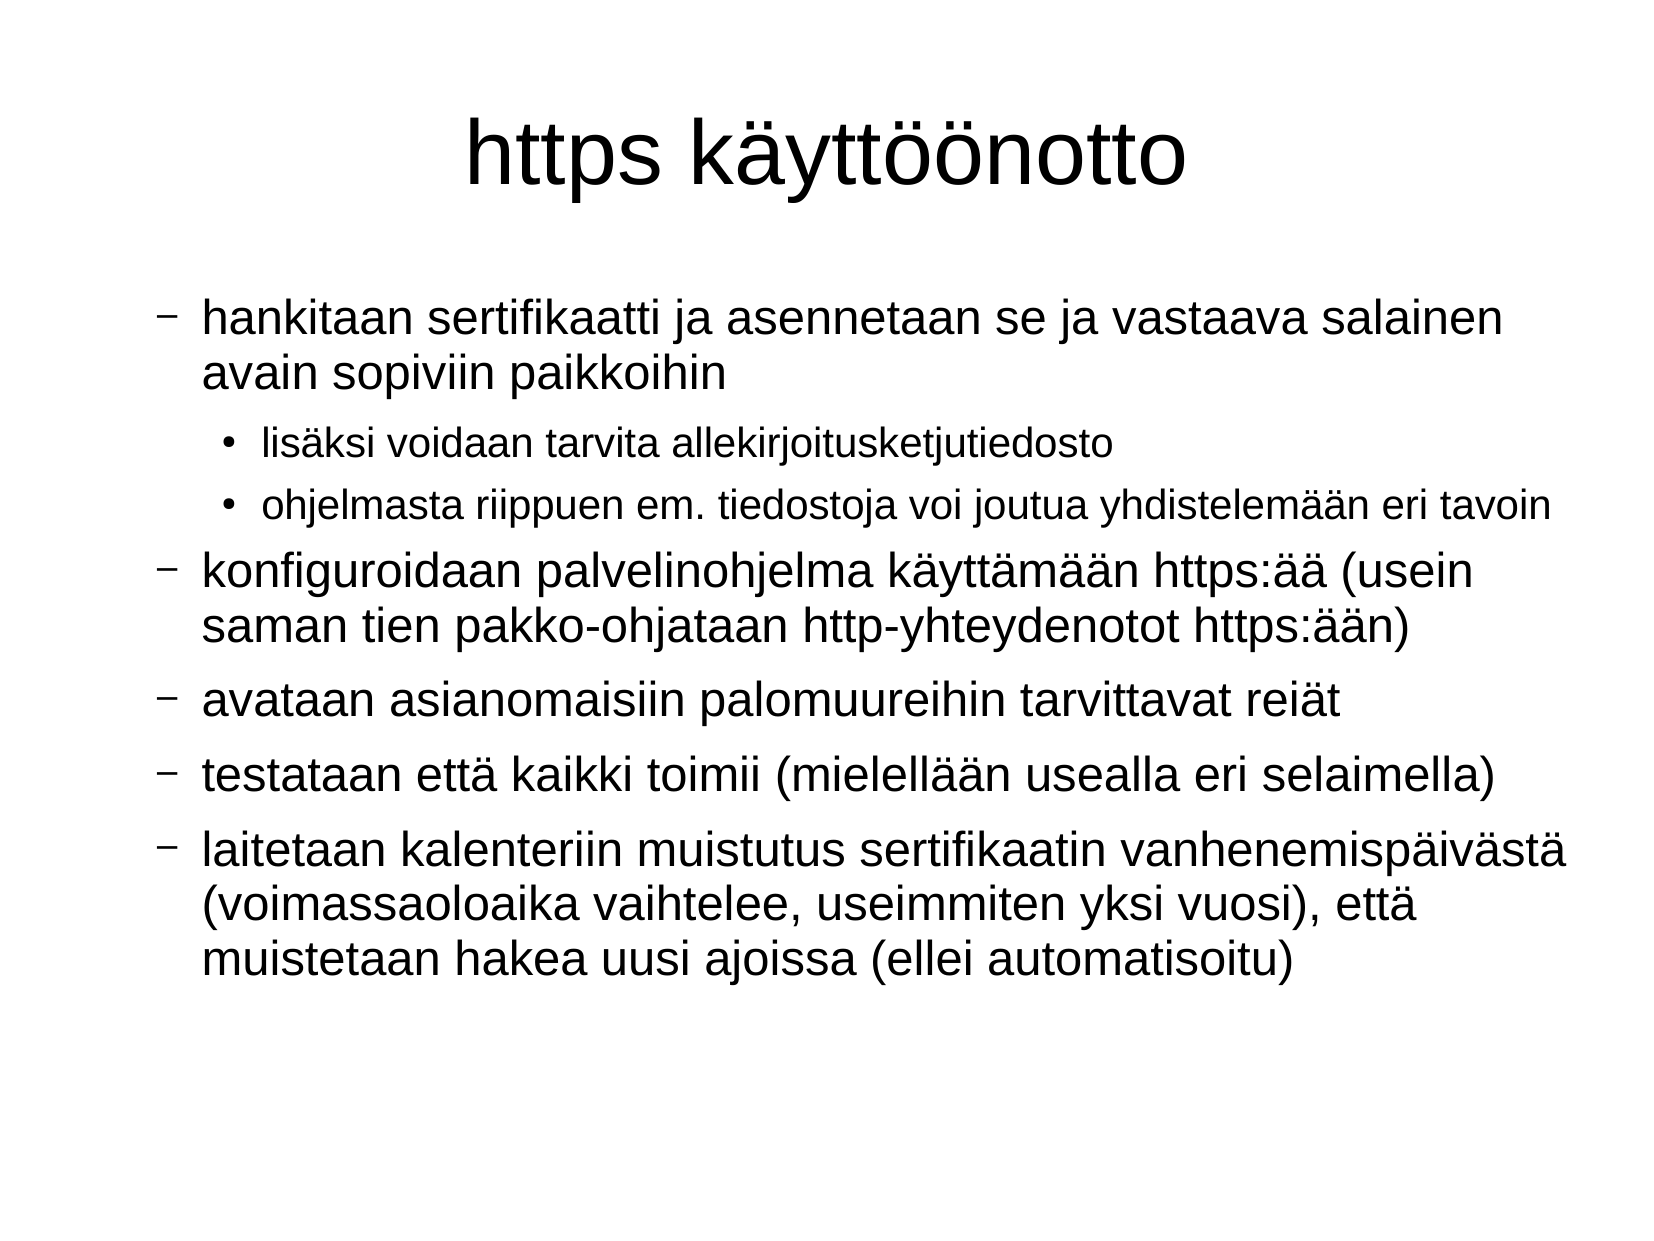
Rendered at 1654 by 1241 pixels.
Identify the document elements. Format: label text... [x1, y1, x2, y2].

title https käyttöönotto [82, 49, 1571, 257]
list hankitaan sertifikaatti ja asennetaan se ja vastaava salainen avain sopiviin paikkoihin lisäksi voidaan tarvita allekirjoitusketjutiedosto ohjelmasta riippuen em. tiedostoja voi joutua yhdistelemään eri tavoin konfiguroidaan palvelinohjelma käyttämään https:ää (usein saman tien pakko-ohjataan http-yhteydenotot https:ään) avataan asianomaisiin palomuureihin tarvittavat reiät testataan että kaikki toimii (mielellään usealla eri selaimella) laitetaan kalenteriin muistutus sertifikaatin vanhenemispäivästä (voimassaoloaika vaihtelee, useimmiten yksi vuosi), että muistetaan hakea uusi ajoissa (ellei automatisoitu) [82, 290, 1571, 1010]
